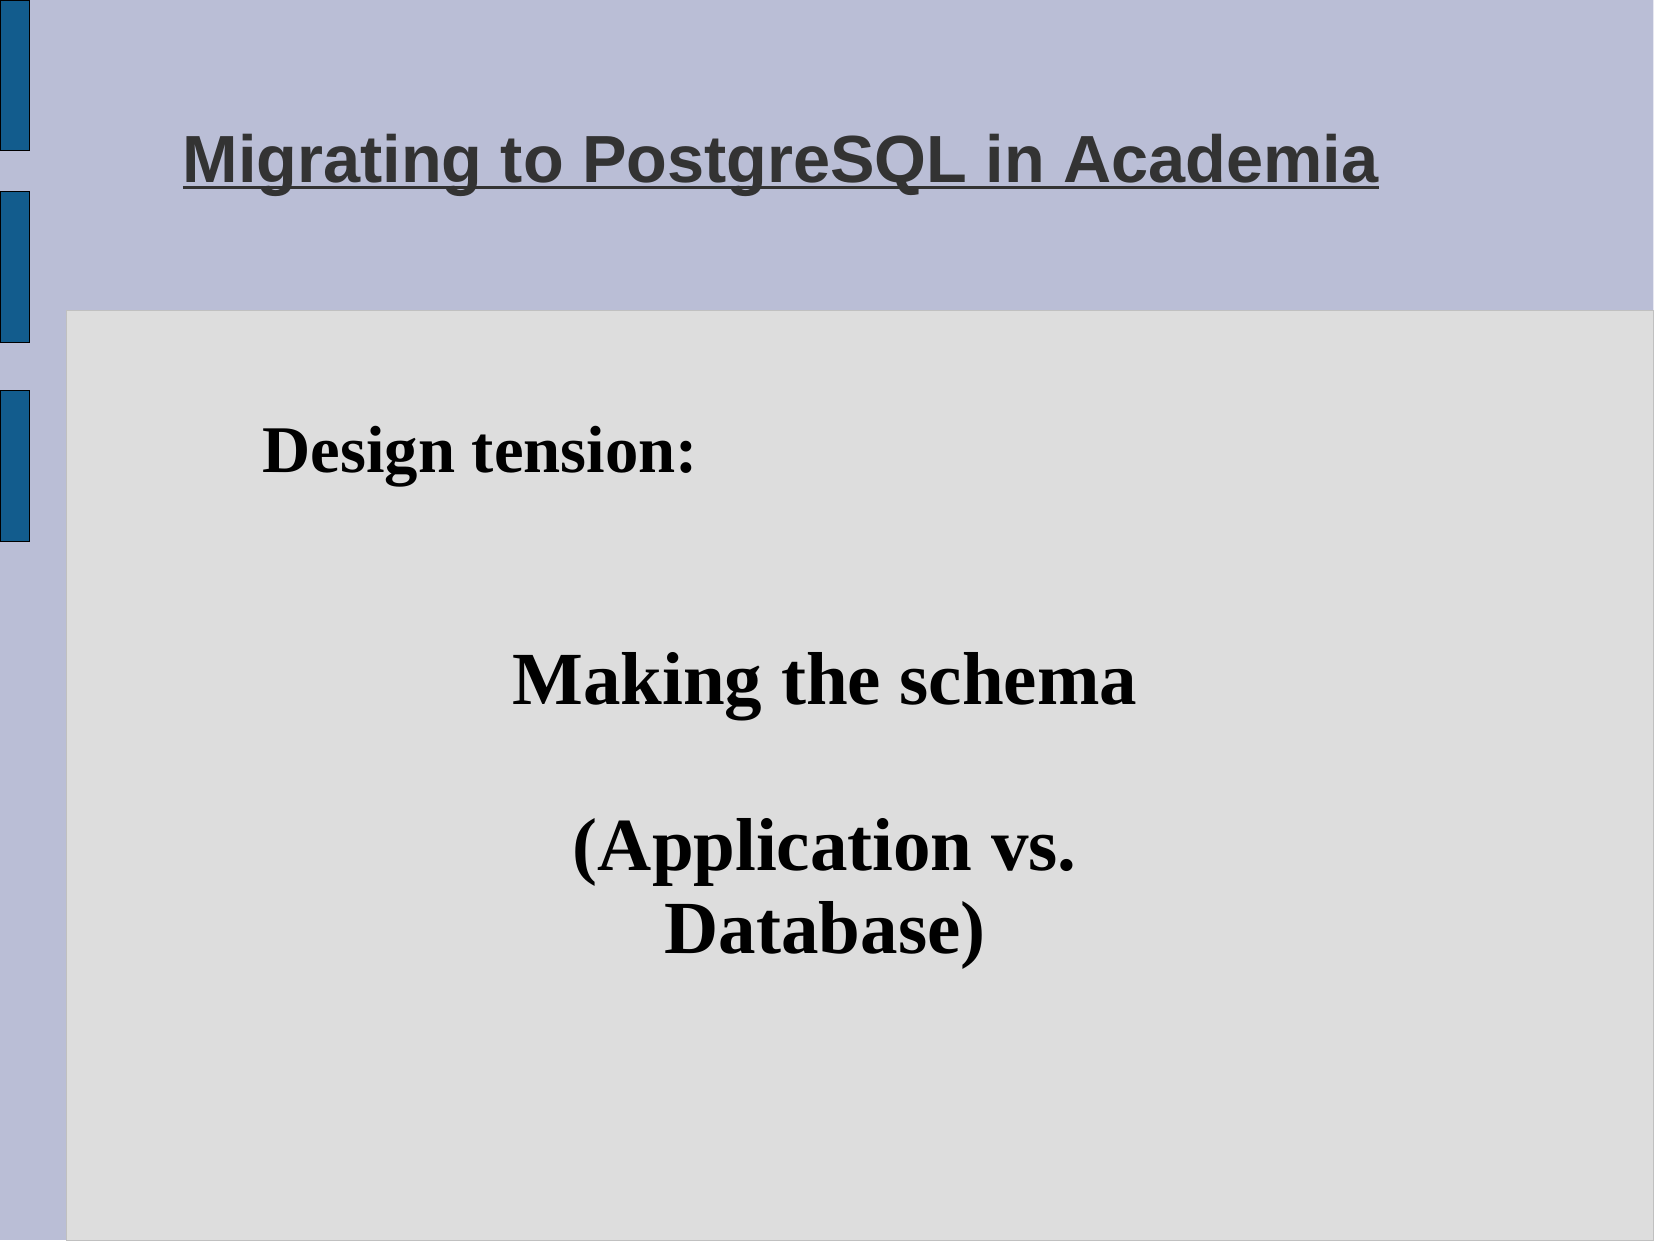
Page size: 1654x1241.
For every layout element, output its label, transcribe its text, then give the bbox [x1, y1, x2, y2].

text_box Design tension: [262, 412, 1313, 487]
title Migrating to PostgreSQL in Academia [75, 55, 1488, 263]
text_box [525, 562, 1313, 1051]
text_box Making the schema (Application vs. Database) [450, 637, 1201, 970]
